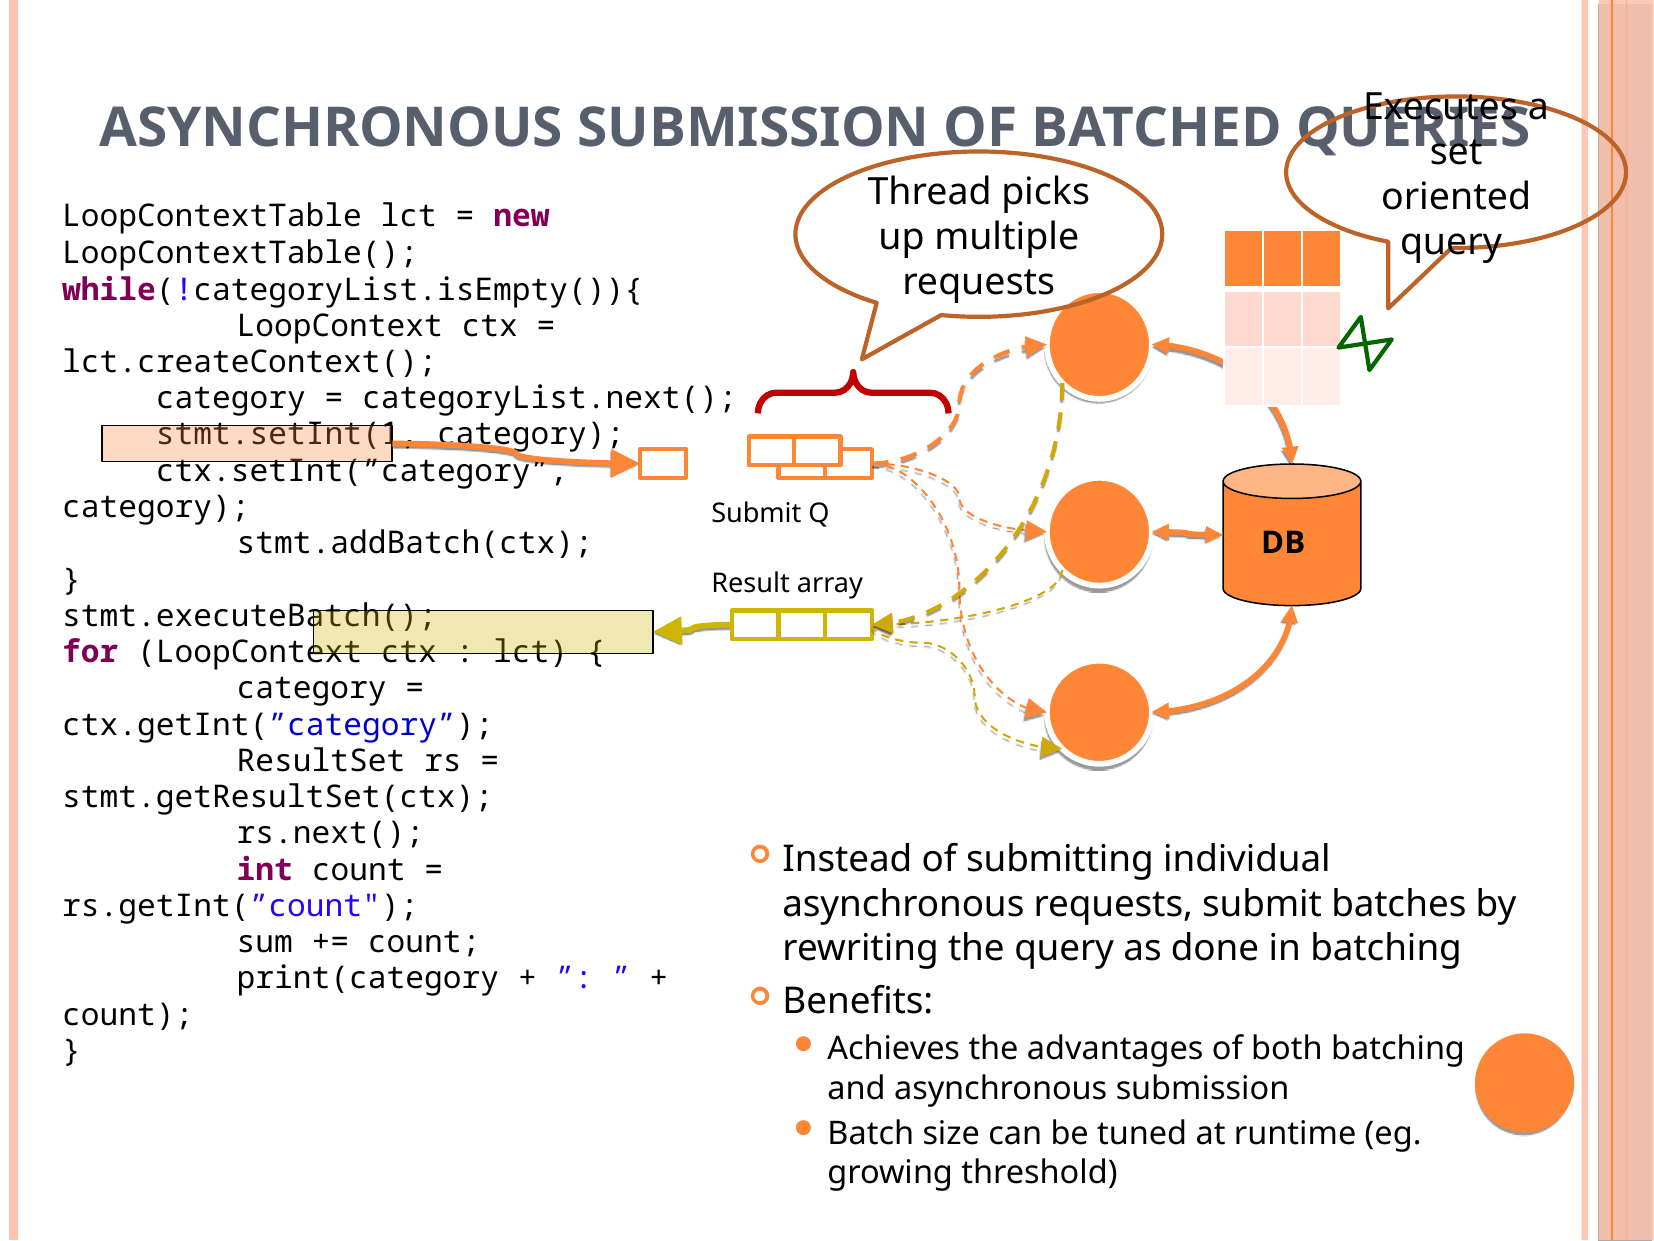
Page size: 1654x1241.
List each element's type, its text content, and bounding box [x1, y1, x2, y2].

table_header [1225, 231, 1262, 286]
table_cell [1264, 292, 1301, 346]
text_box LoopContextTable lct = new LoopContextTable(); while(!categoryList.isEmpty()){ LoopContext ctx = lct.createContext(); category = categoryList.next(); stmt.setInt(1, category); ctx.setInt(”category”, category); stmt.addBatch(ctx); } stmt.executeBatch(); for (LoopContext ctx : lct) { category = ctx.getInt(”category”); ResultSet rs = stmt.getResultSet(ctx); rs.next(); int count = rs.getInt(”count"); sum += count; print(category + ”: ” + count); } [47, 188, 783, 854]
list Instead of submitting individual asynchronous requests, submit batches by rewriting the query as done in batching Benefits: Achieves the advantages of both batching and asynchronous submission Batch size can be tuned at runtime (eg. growing threshold) [732, 826, 1544, 1199]
table_header [1264, 231, 1301, 286]
text_box [731, 610, 872, 640]
text_box Submit Q [696, 485, 884, 534]
table_cell [1264, 348, 1301, 405]
text_box [639, 449, 687, 478]
text_box Result array [696, 555, 919, 610]
text_box DB [1246, 512, 1354, 572]
text_box [748, 436, 872, 478]
title Asynchronous submission of batched queries [82, 19, 1571, 166]
table_cell [1225, 348, 1262, 405]
text_box Executes a set oriented query [1286, 96, 1627, 309]
text_box [1046, 477, 1152, 586]
text_box Thread picks up multiple requests [795, 151, 1163, 360]
table_cell [1303, 292, 1340, 346]
text_box [1046, 291, 1152, 399]
table_cell [1225, 292, 1262, 346]
table_cell [1303, 348, 1340, 405]
table_header [1303, 231, 1340, 286]
text_box [101, 425, 393, 462]
text_box [313, 610, 654, 654]
text_box [1046, 660, 1152, 764]
text_box [1223, 484, 1361, 606]
